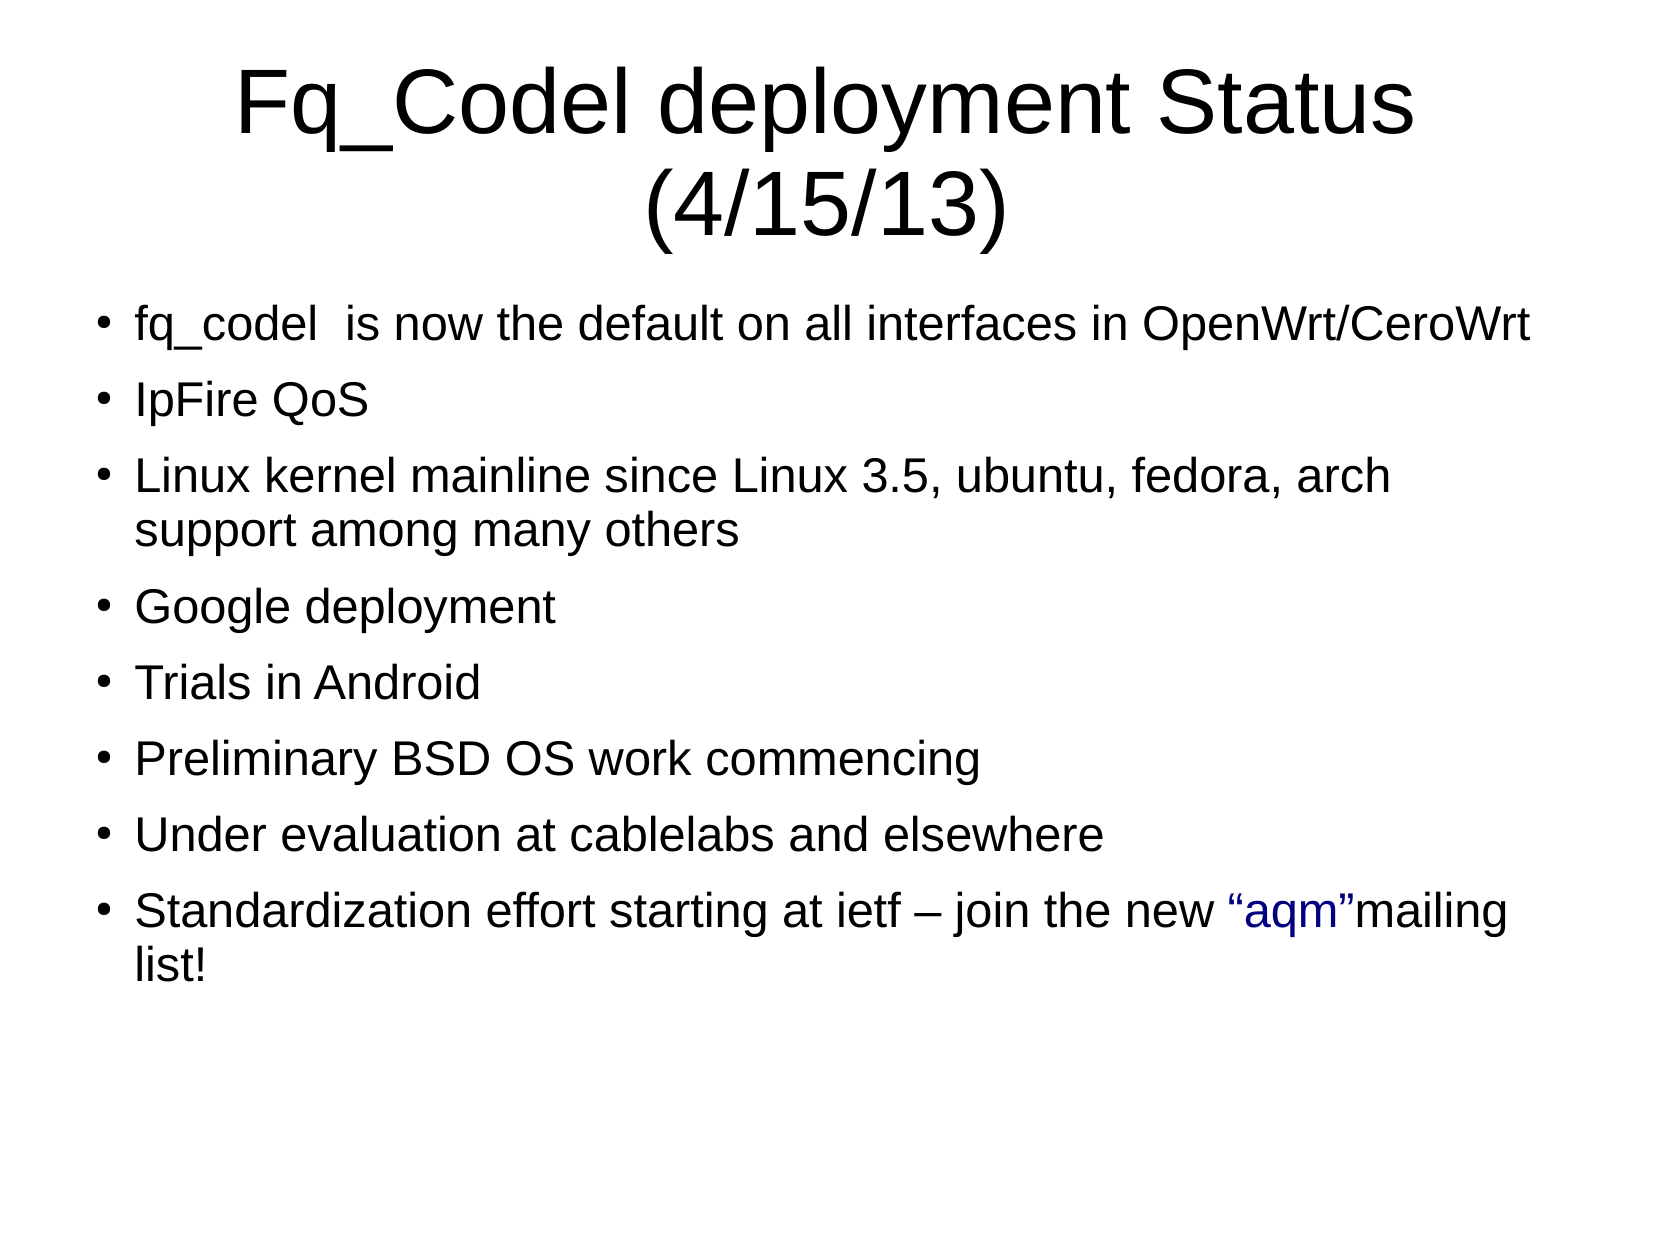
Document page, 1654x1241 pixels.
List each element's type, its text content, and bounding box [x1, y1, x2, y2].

title Fq_Codel deployment Status (4/15/13) [82, 49, 1571, 257]
list fq_codel is now the default on all interfaces in OpenWrt/CeroWrt IpFire QoS Linux kernel mainline since Linux 3.5, ubuntu, fedora, arch support among many others Google deployment Trials in Android Preliminary BSD OS work commencing Under evaluation at cablelabs and elsewhere Standardization effort starting at ietf – join the new “aqm”mailing list! [82, 296, 1538, 1016]
